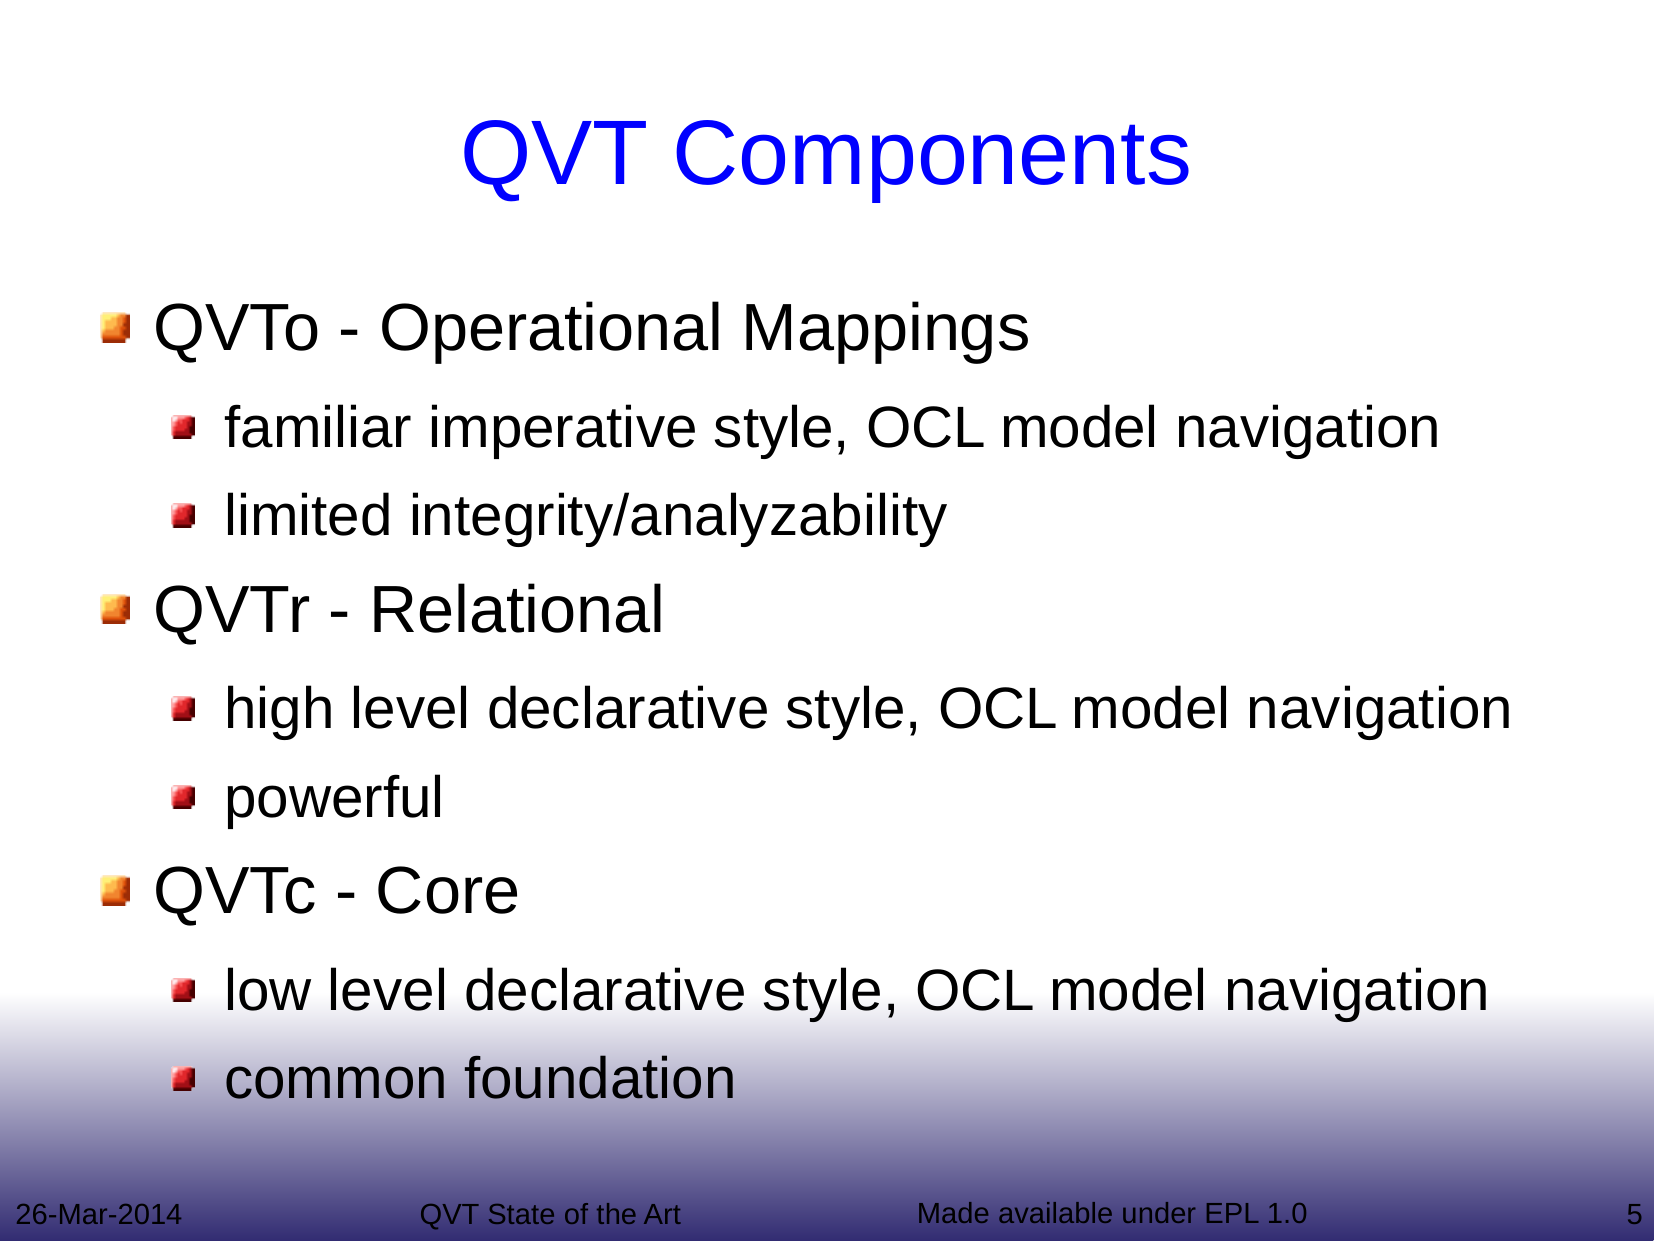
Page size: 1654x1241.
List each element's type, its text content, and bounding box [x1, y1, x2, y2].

title QVT Components [82, 49, 1571, 257]
list QVTo - Operational Mappings familiar imperative style, OCL model navigation limited integrity/analyzability QVTr - Relational high level declarative style, OCL model navigation powerful QVTc - Core low level declarative style, OCL model navigation common foundation [82, 290, 1571, 1110]
